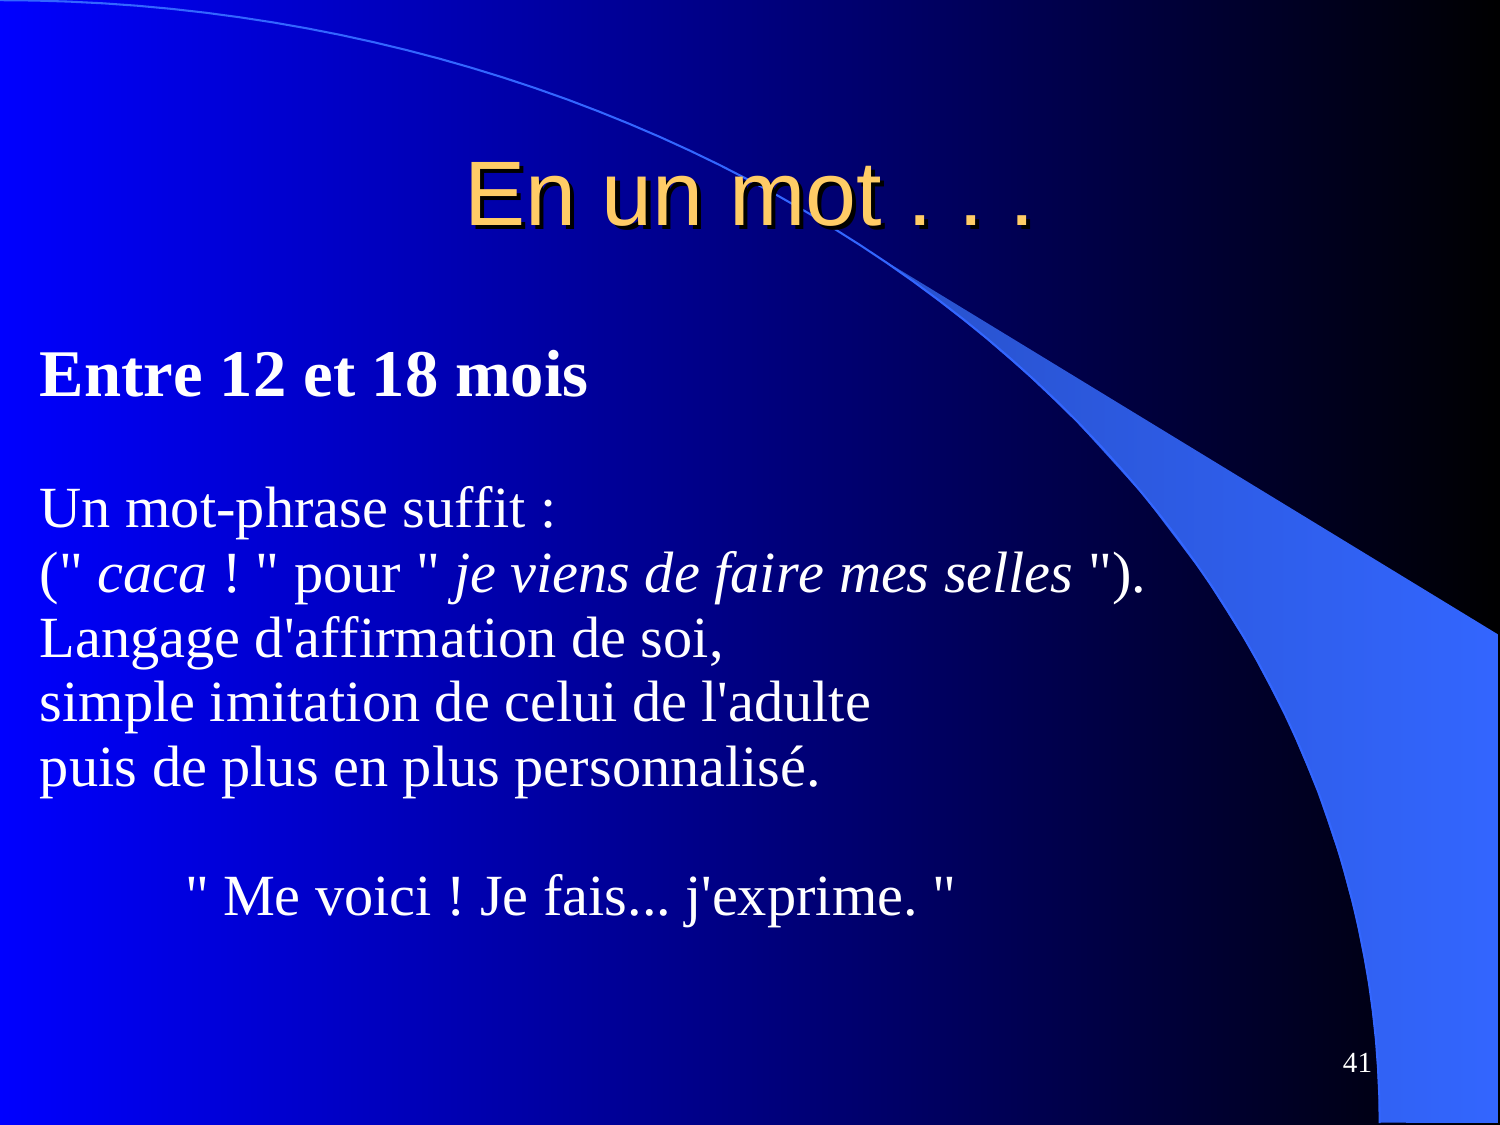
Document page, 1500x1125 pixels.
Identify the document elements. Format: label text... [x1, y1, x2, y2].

title En un mot . . . [112, 99, 1388, 288]
text_box Entre 12 et 18 mois Un mot-phrase suffit : (" caca ! " pour " je viens de faire mes selles "). Langage d'affirmation de soi, simple imitation de celui de l'adulte puis de plus en plus personnalisé. " Me voici ! Je fais... j'exprime. " [25, 329, 1176, 1001]
